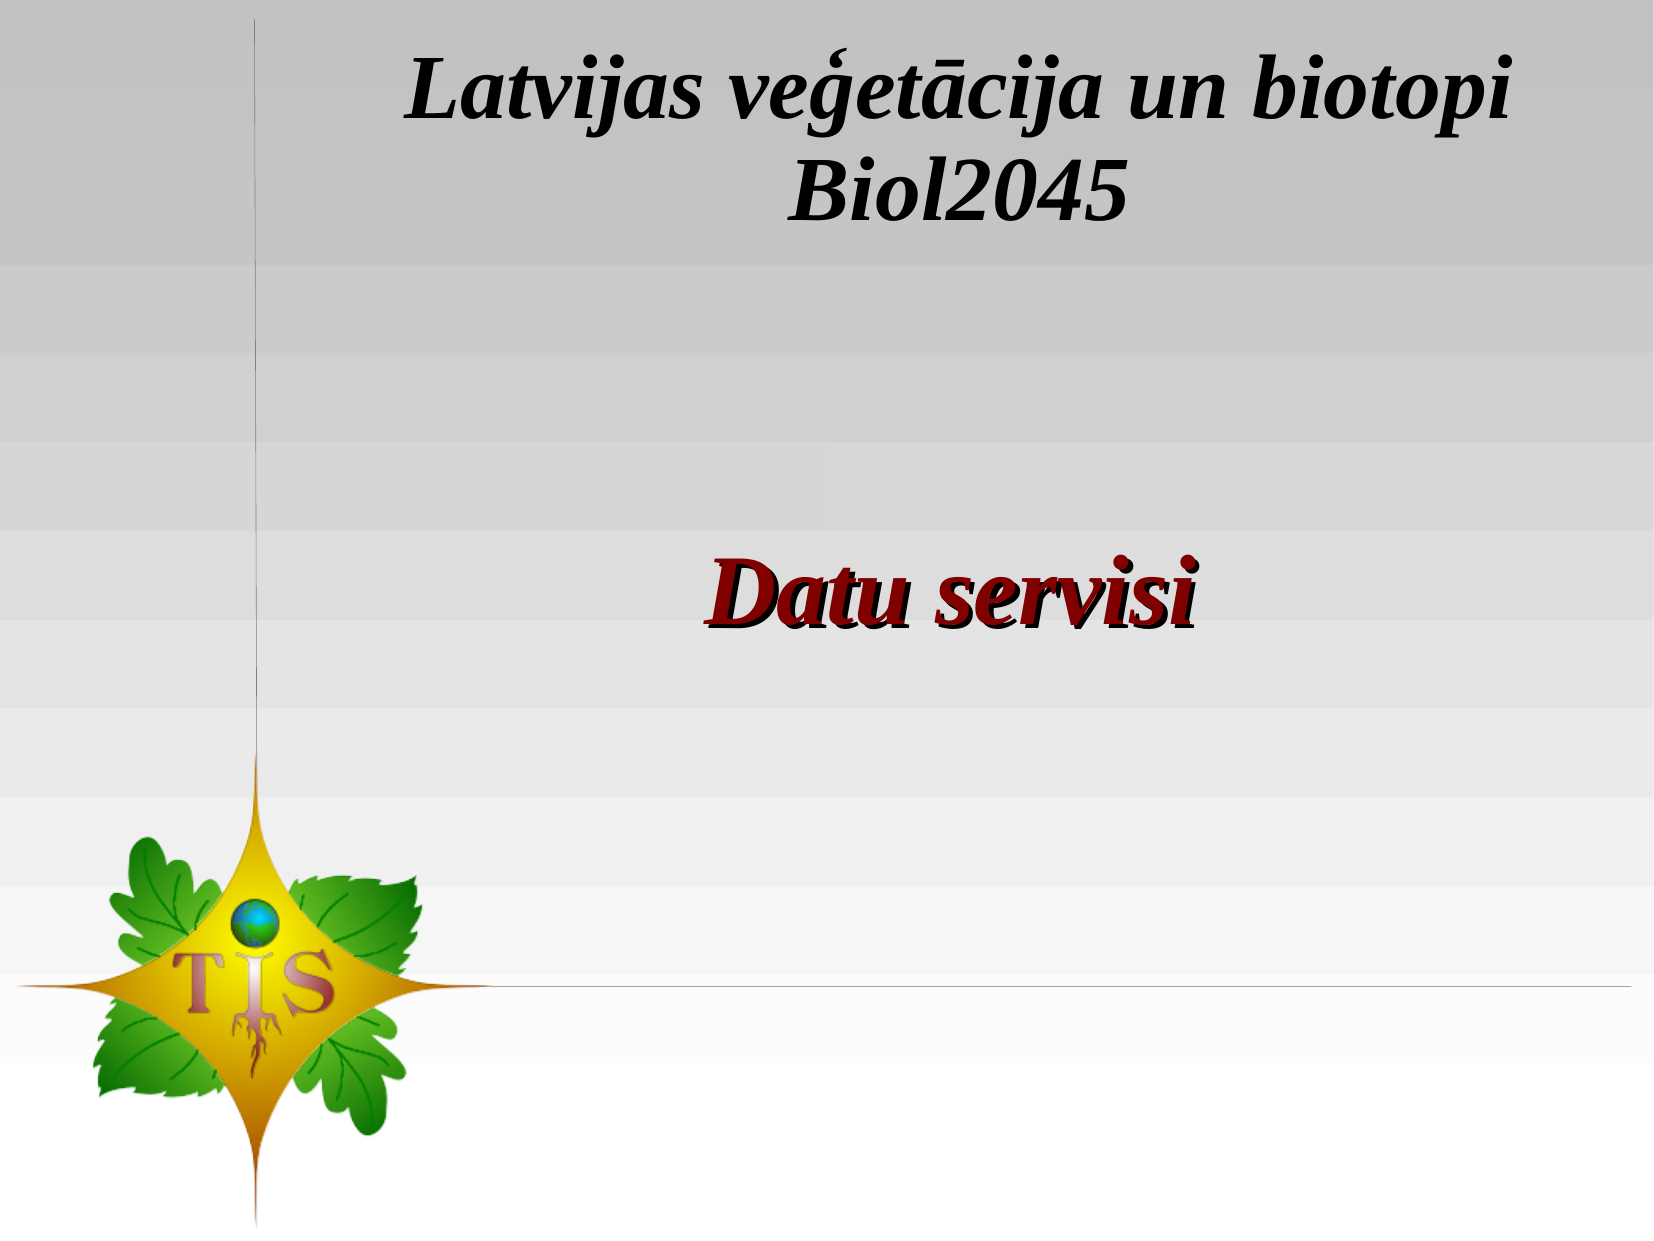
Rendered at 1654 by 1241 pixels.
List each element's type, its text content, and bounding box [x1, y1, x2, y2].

title Datu servisi [295, 324, 1607, 857]
picture [0, 0, 1654, 1241]
